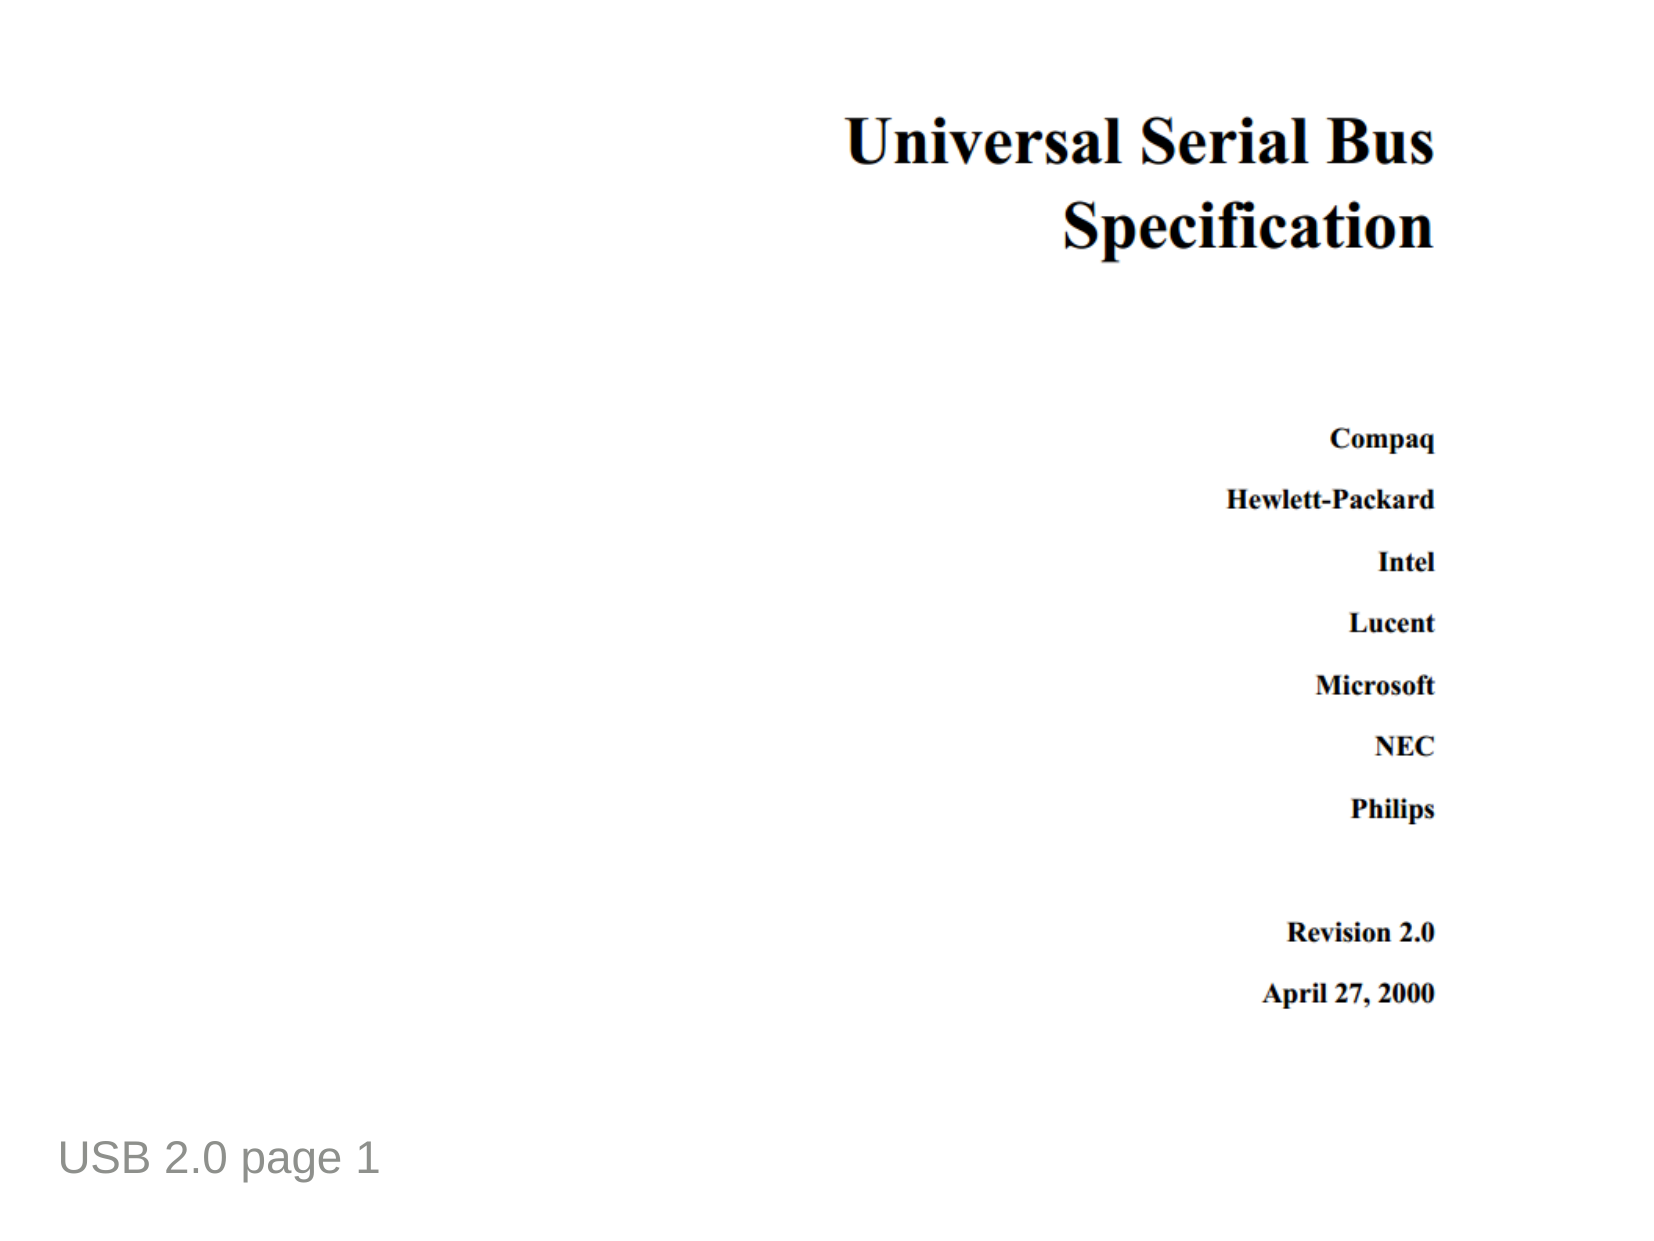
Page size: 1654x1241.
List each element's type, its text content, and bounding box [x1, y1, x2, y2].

picture [745, 79, 1531, 1096]
text_box USB 2.0 page 1 [42, 1125, 449, 1201]
